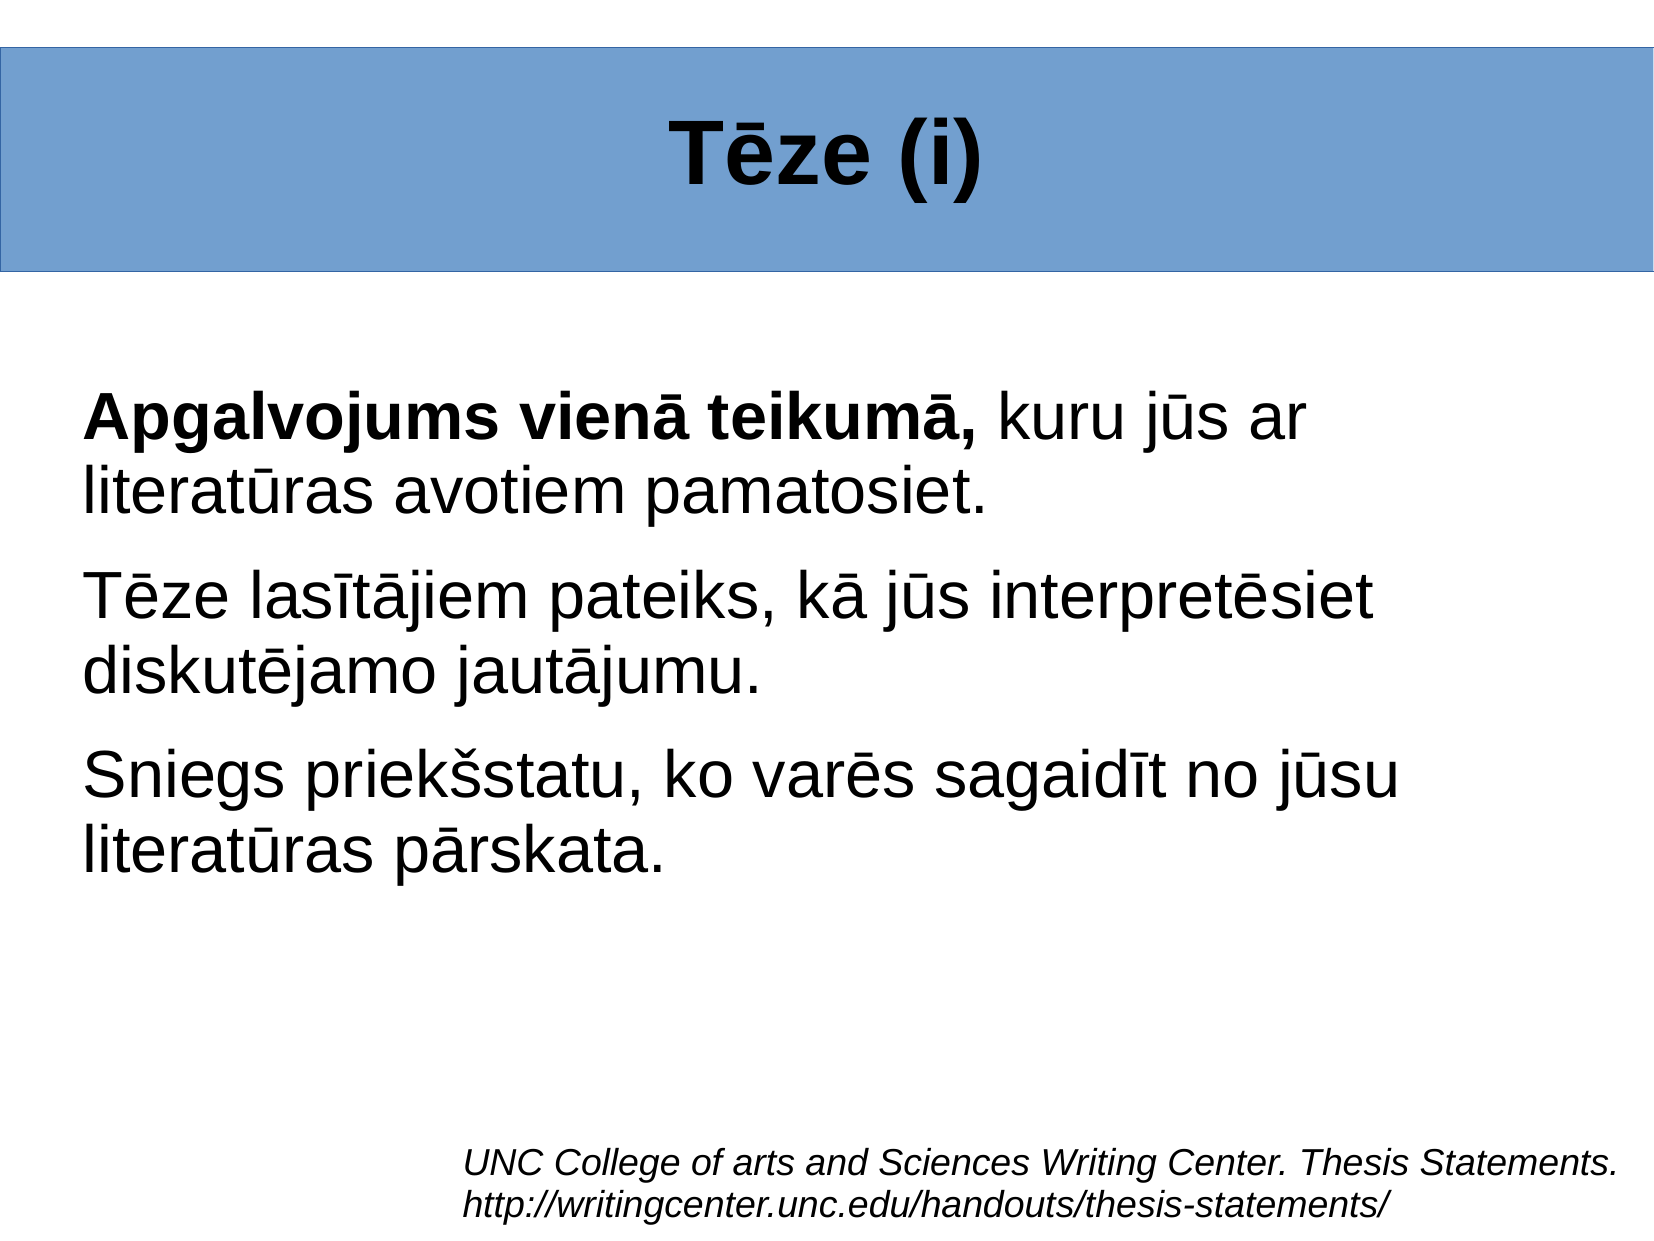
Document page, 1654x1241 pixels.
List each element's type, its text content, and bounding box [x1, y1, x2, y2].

text_box [0, 47, 1654, 272]
list Apgalvojums vienā teikumā, kuru jūs ar literatūras avotiem pamatosiet. Tēze lasītājiem pateiks, kā jūs interpretēsiet diskutējamo jautājumu. Sniegs priekšstatu, ko varēs sagaidīt no jūsu literatūras pārskata. [82, 378, 1619, 1099]
title Tēze (i) [82, 49, 1571, 257]
text_box UNC College of arts and Sciences Writing Center. Thesis Statements. http://writingcenter.unc.edu/handouts/thesis-statements/ [447, 1133, 1646, 1233]
